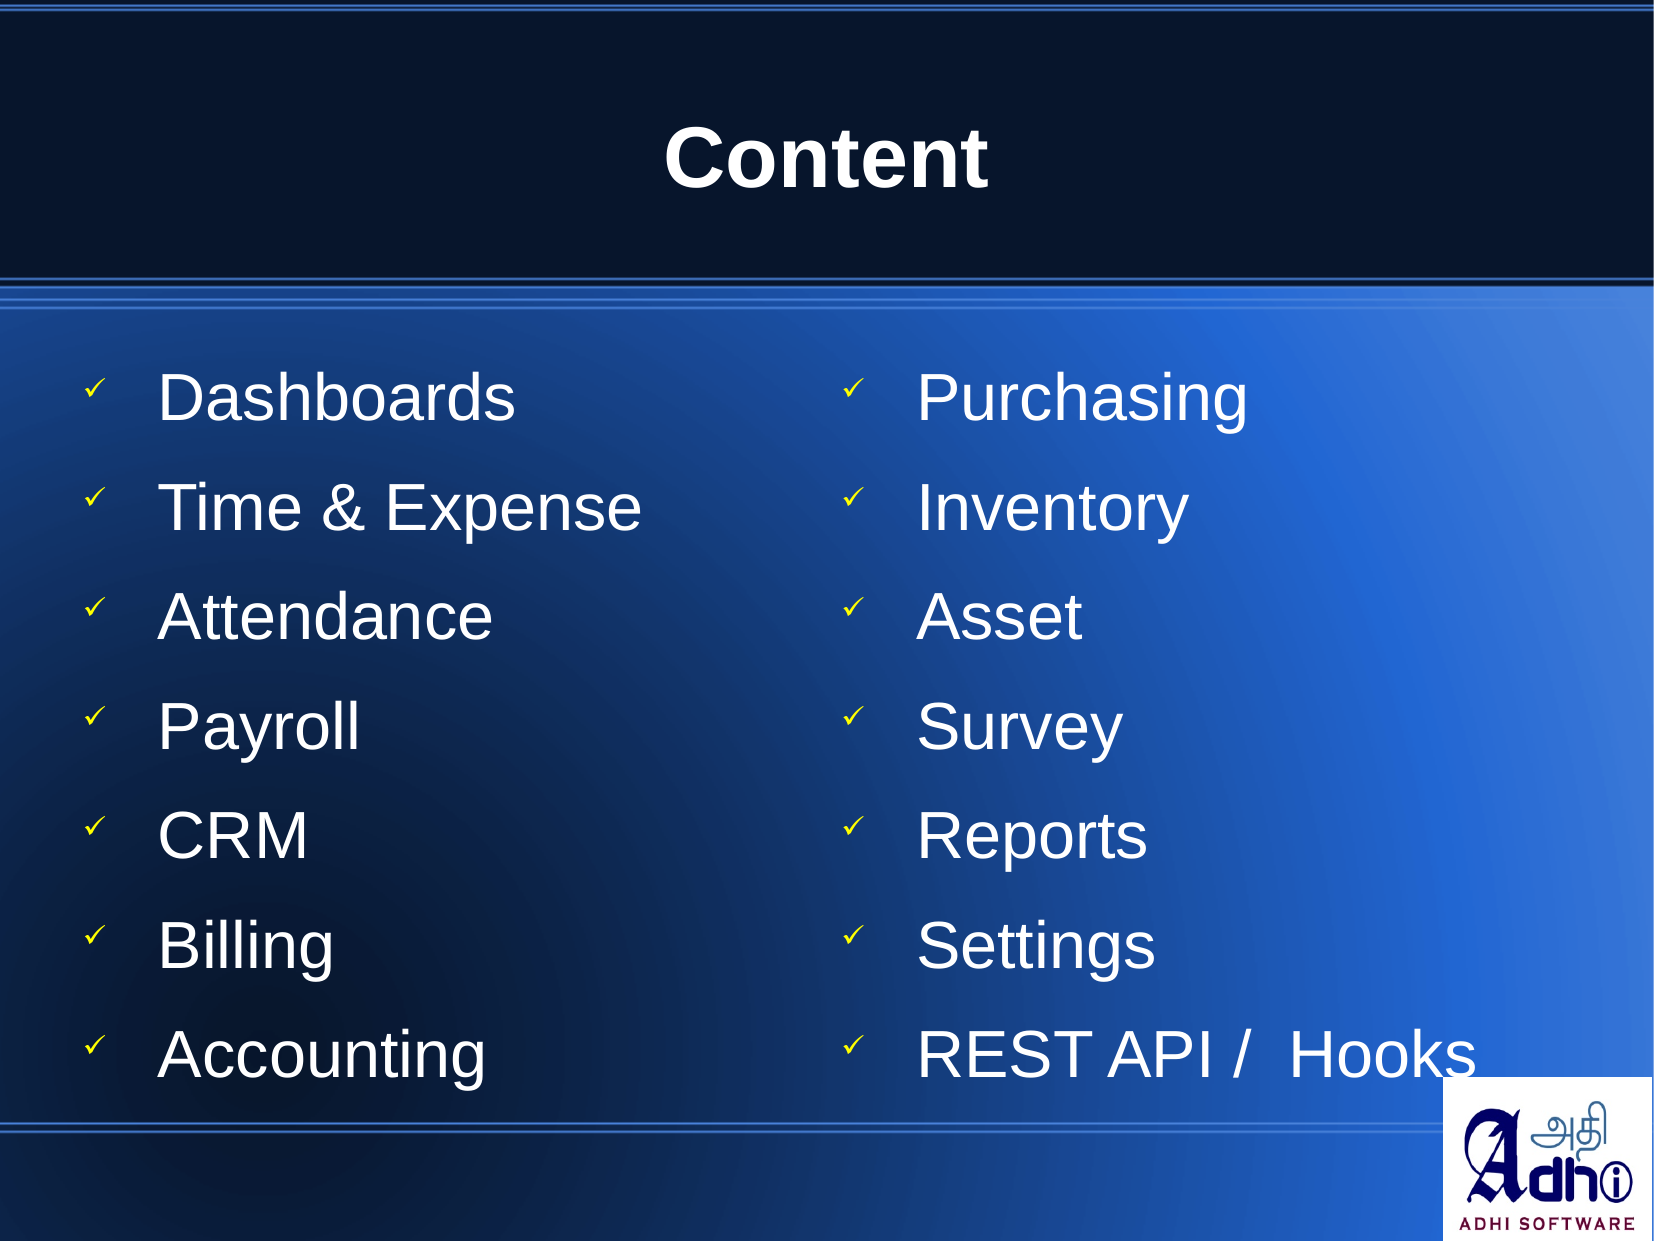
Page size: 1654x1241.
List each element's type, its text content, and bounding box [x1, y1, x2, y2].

picture [0, 0, 1654, 1241]
list Dashboards Time & Expense Attendance Payroll CRM Billing Accounting [82, 354, 765, 1201]
title Content [82, 49, 1571, 257]
list Purchasing Inventory Asset Survey Reports Settings REST API / Hooks [841, 354, 1524, 1092]
